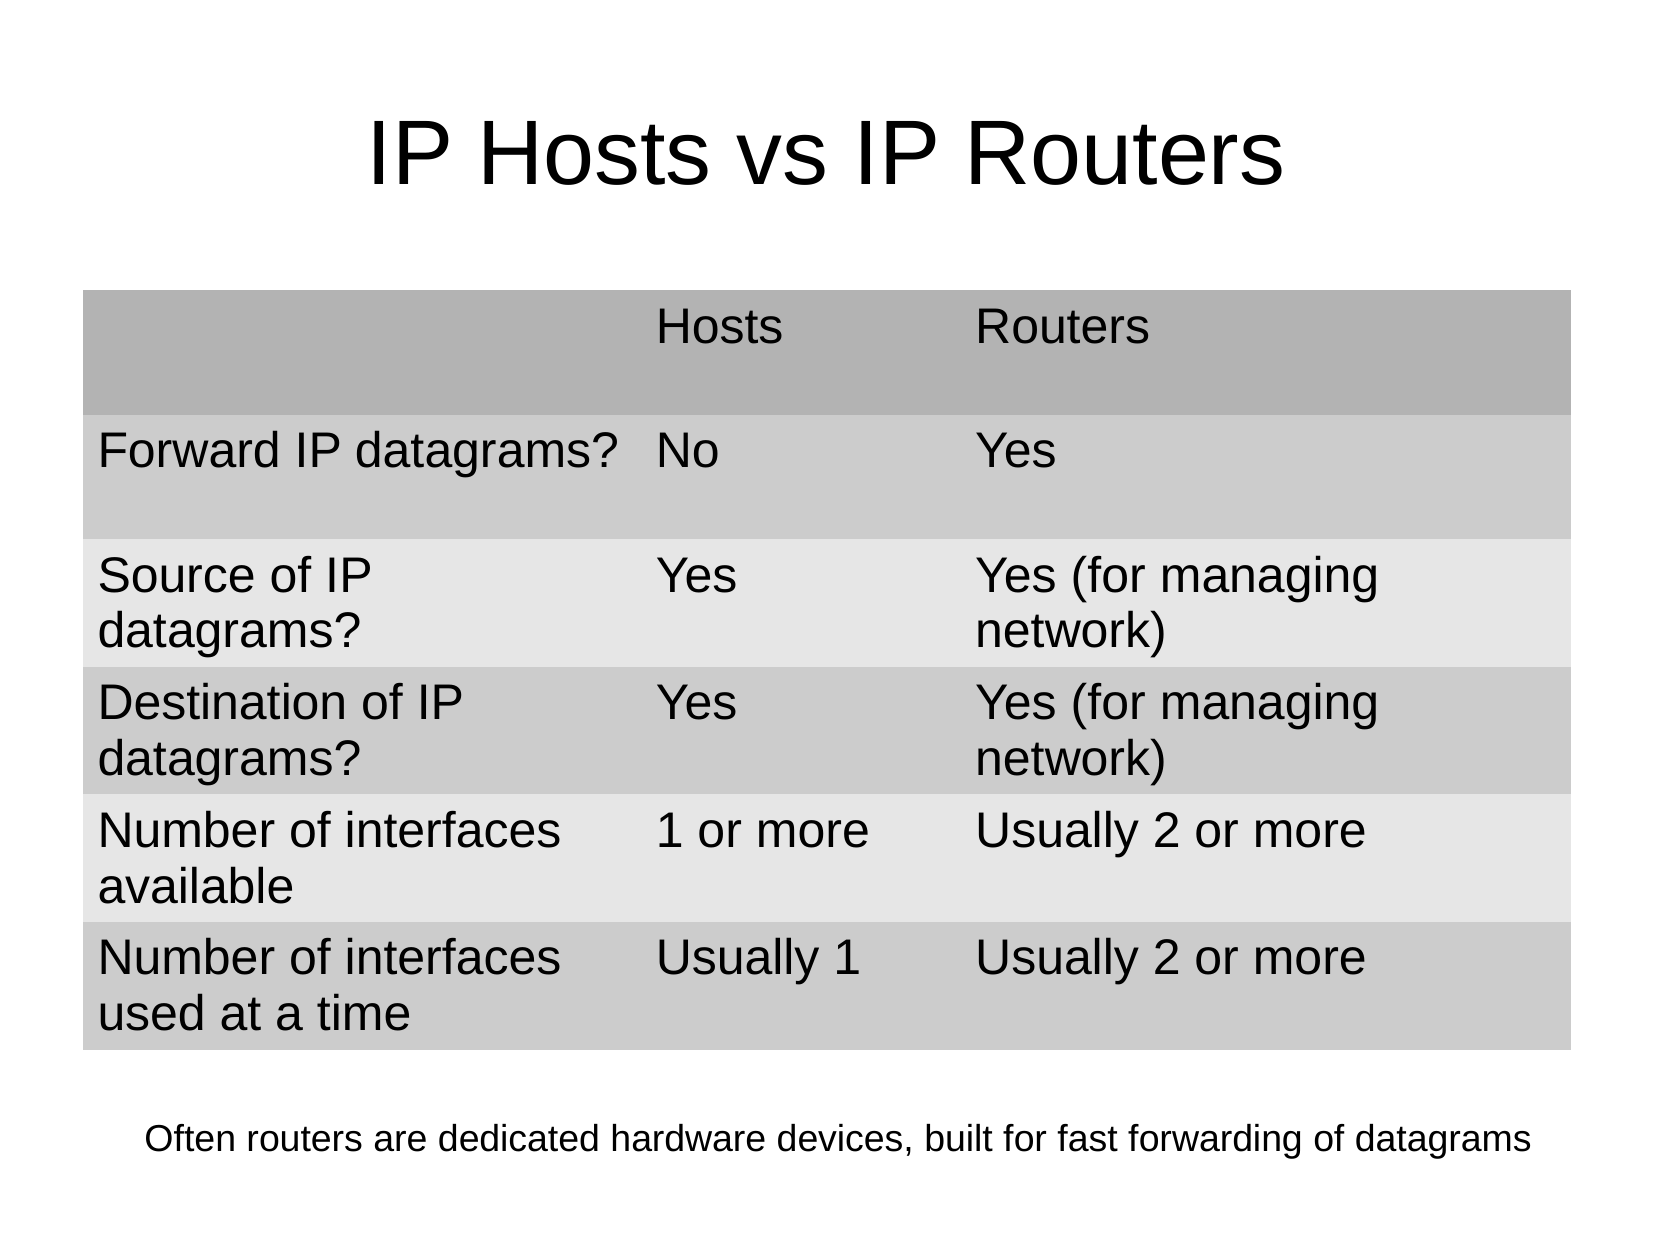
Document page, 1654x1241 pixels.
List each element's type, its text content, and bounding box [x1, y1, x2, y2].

table_cell Source of IP datagrams? [83, 539, 641, 667]
table_cell 1 or more [641, 794, 960, 922]
table_cell Yes [641, 667, 960, 794]
table_cell No [641, 415, 960, 539]
table_header [83, 290, 641, 415]
table_cell Usually 2 or more [960, 922, 1571, 1050]
table_cell Yes [641, 539, 960, 667]
table_cell Number of interfaces available [83, 794, 641, 922]
table_header Hosts [641, 290, 960, 415]
title IP Hosts vs IP Routers [82, 49, 1571, 257]
table_cell Usually 2 or more [960, 794, 1571, 922]
table_cell Number of interfaces used at a time [83, 922, 641, 1050]
table_cell Yes (for managing network) [960, 667, 1571, 794]
table_cell Usually 1 [641, 922, 960, 1050]
table_cell Yes (for managing network) [960, 539, 1571, 667]
table_cell Forward IP datagrams? [83, 415, 641, 539]
table_header Routers [960, 290, 1571, 415]
table_cell Yes [960, 415, 1571, 539]
text_box Often routers are dedicated hardware devices, built for fast forwarding of datagrams [129, 1110, 1548, 1168]
table_cell Destination of IP datagrams? [83, 667, 641, 794]
